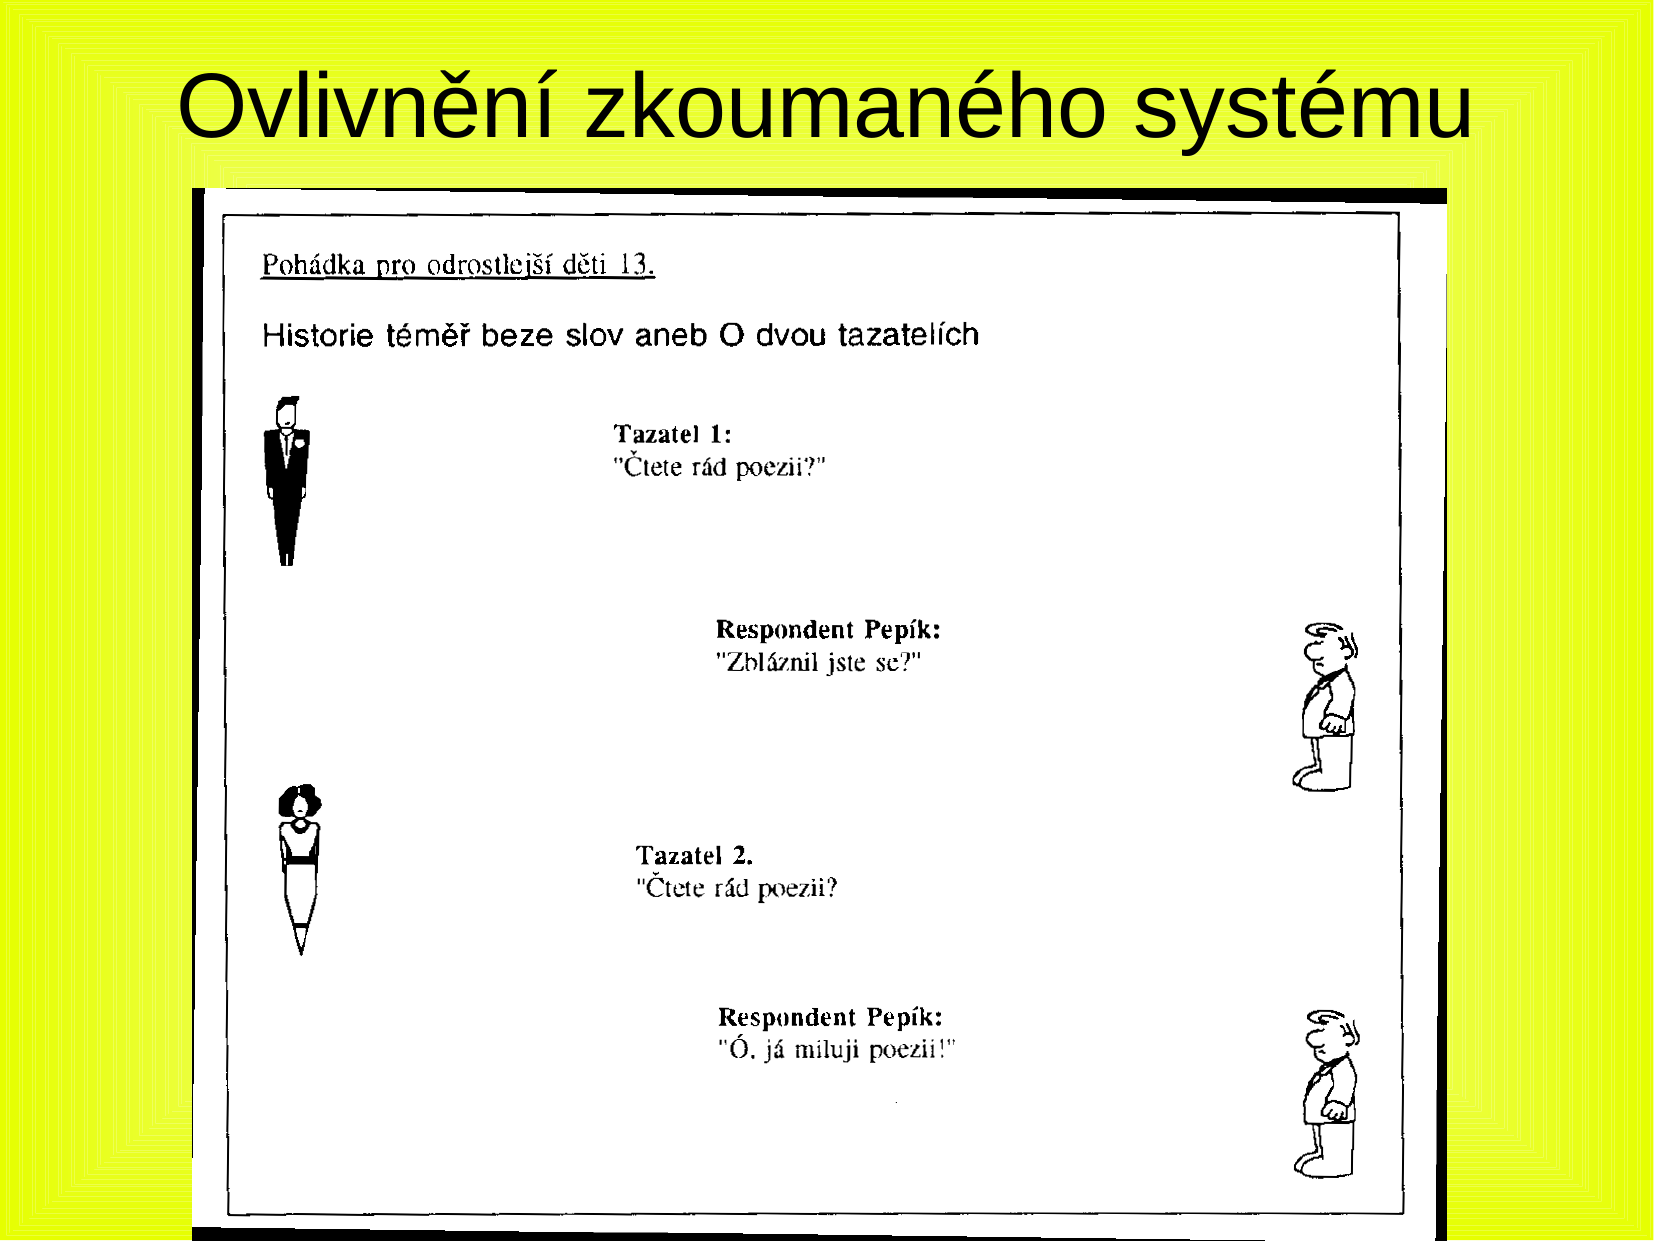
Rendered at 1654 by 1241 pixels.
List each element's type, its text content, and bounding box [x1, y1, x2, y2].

picture [192, 188, 1447, 1241]
title Ovlivnění zkoumaného systému [82, 9, 1571, 202]
